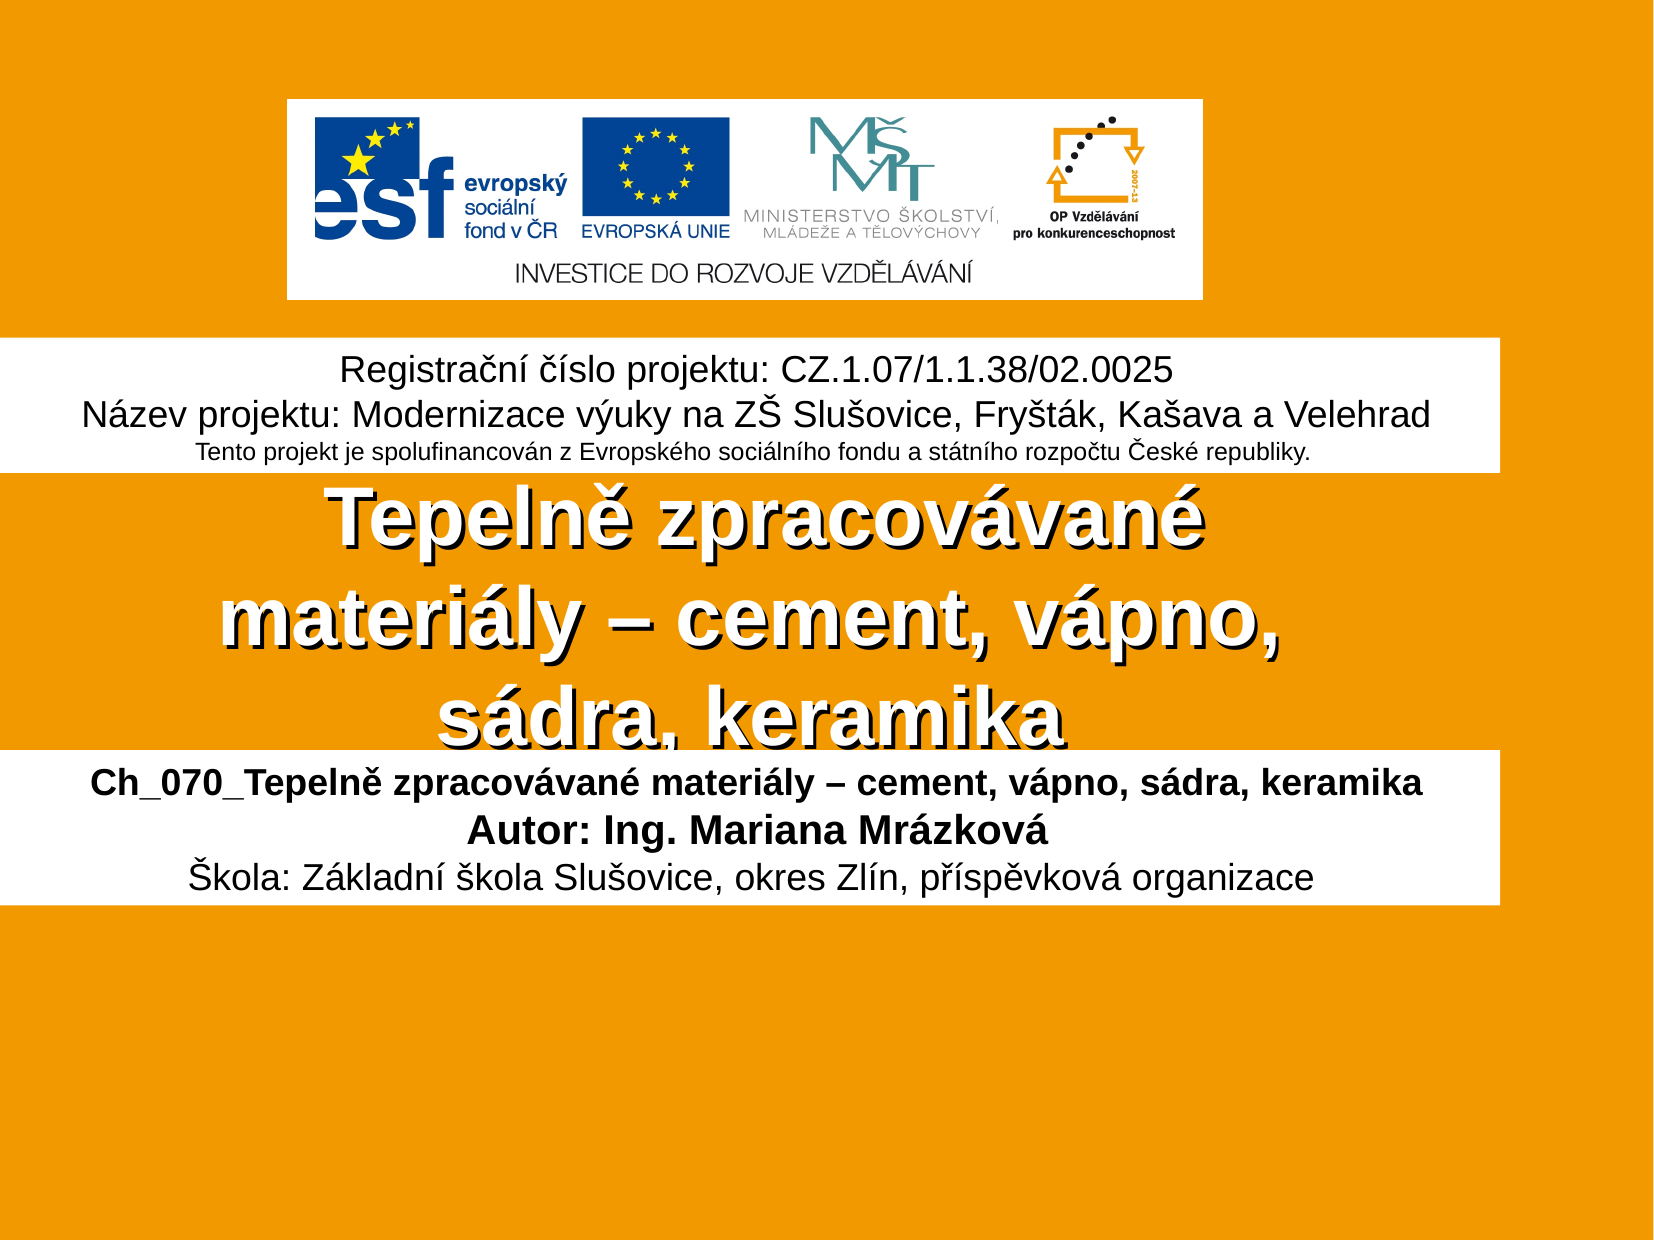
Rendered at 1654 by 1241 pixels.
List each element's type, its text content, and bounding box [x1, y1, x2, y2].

title Tepelně zpracovávané materiály – cement, vápno, sádra, keramika [112, 473, 1388, 750]
picture [287, 99, 1203, 300]
text_box Registrační číslo projektu: CZ.1.07/1.1.38/02.0025 Název projektu: Modernizace výuky na ZŠ Slušovice, Fryšták, Kašava a Velehrad Tento projekt je spolufinancován z Evropského sociálního fondu a státního rozpočtu České republiky. [0, 337, 1501, 473]
text_box Ch_070_Tepelně zpracovávané materiály – cement, vápno, sádra, keramika Autor: Ing. Mariana Mrázková Škola: Základní škola Slušovice, okres Zlín, příspěvková organizace [0, 750, 1501, 906]
